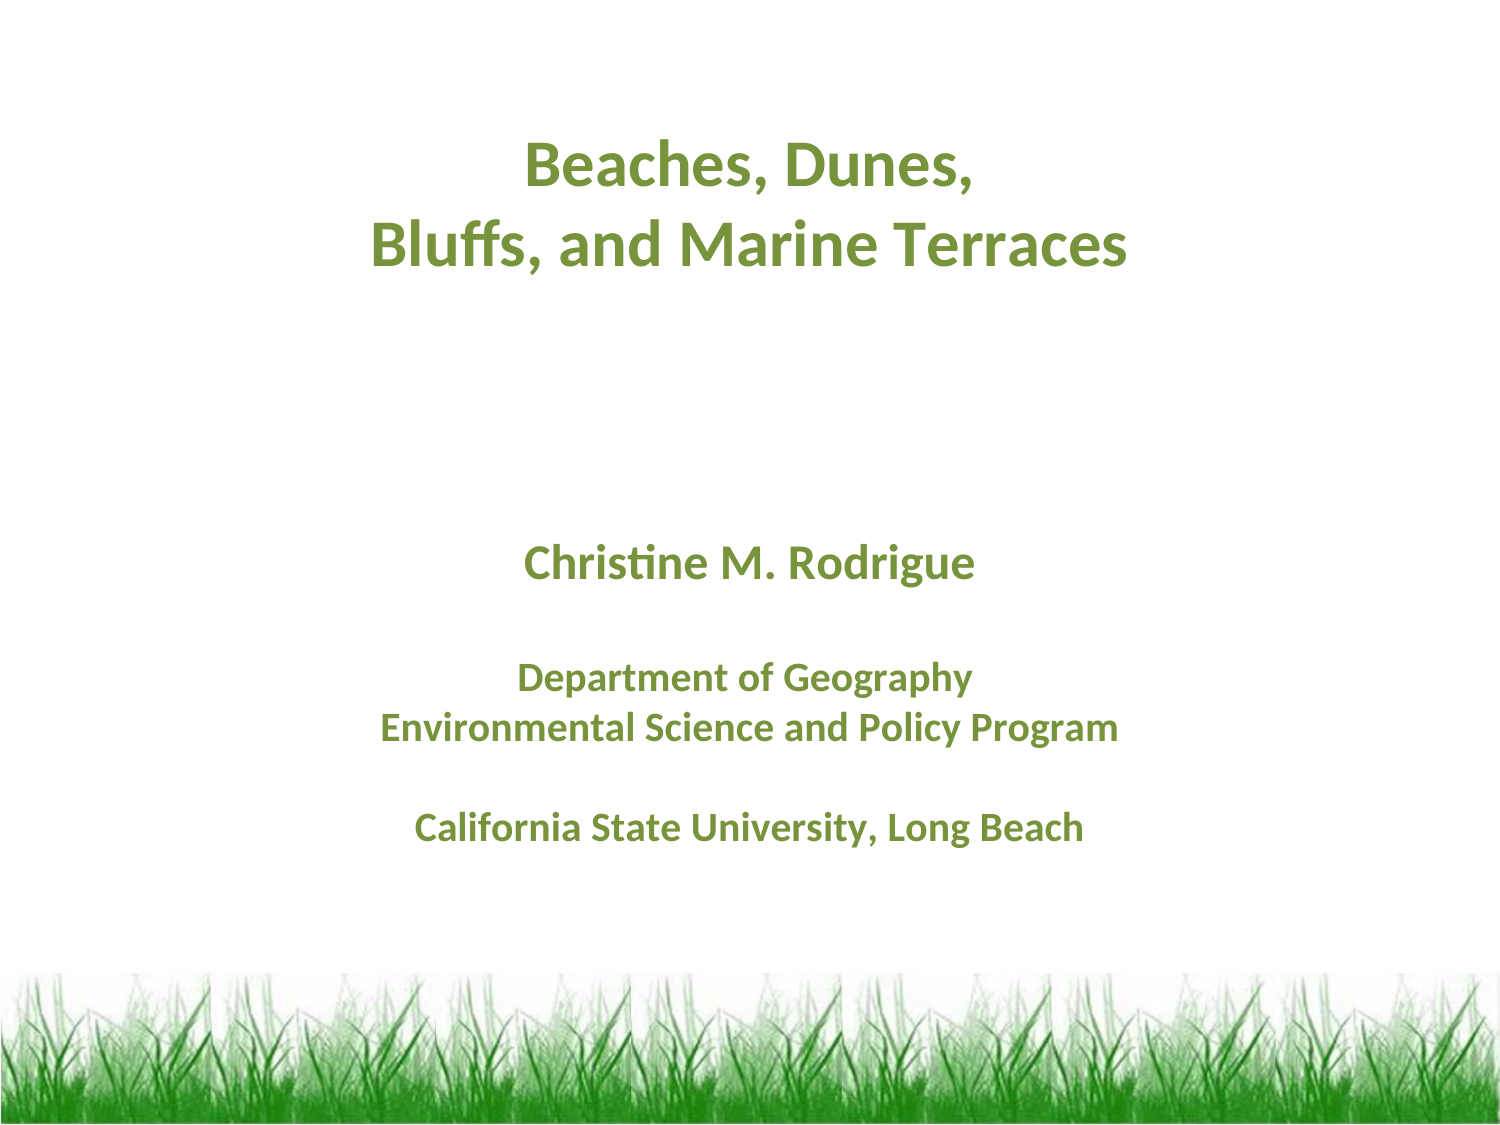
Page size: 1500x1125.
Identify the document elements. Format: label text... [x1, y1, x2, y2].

text_box Beaches, Dunes, Bluffs, and Marine Terraces Christine M. Rodrigue Department of Geography Environmental Science and Policy Program California State University, Long Beach [150, 112, 1351, 858]
picture [0, 972, 1500, 1125]
